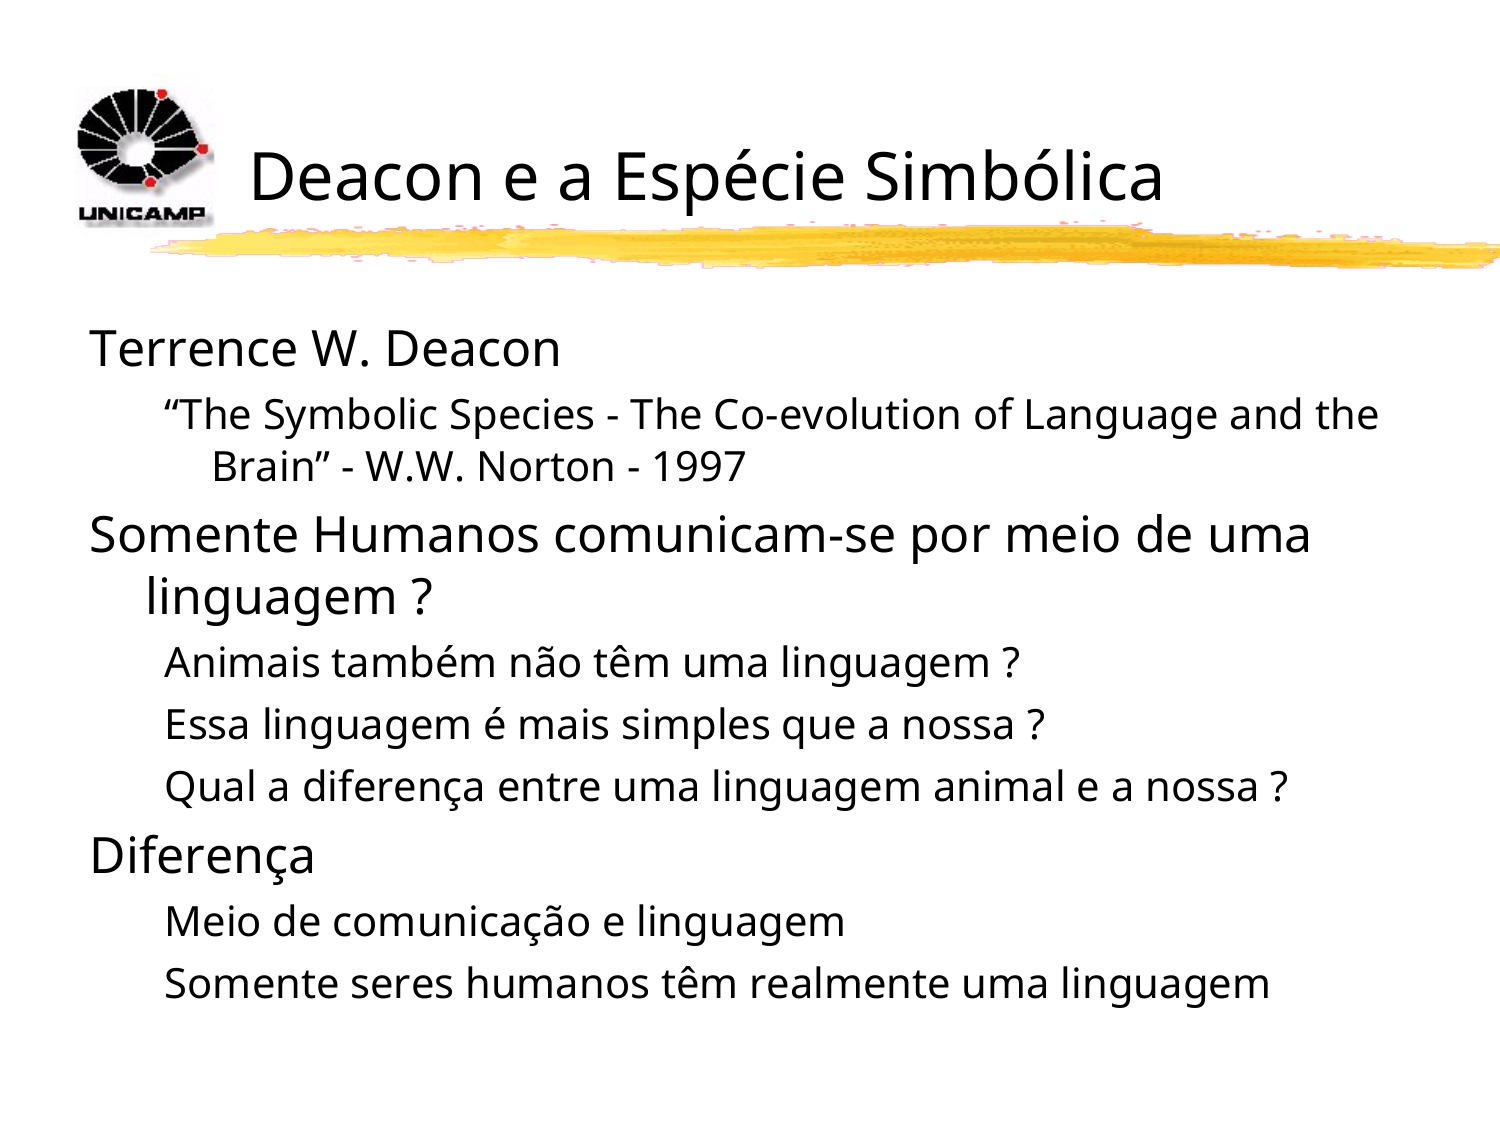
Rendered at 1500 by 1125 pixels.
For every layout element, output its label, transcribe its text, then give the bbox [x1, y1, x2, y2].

list Terrence W. Deacon “The Symbolic Species - The Co-evolution of Language and the Brain” - W.W. Norton - 1997 Somente Humanos comunicam-se por meio de uma linguagem ? Animais também não têm uma linguagem ? Essa linguagem é mais simples que a nossa ? Qual a diferença entre uma linguagem animal e a nossa ? Diferença Meio de comunicação e linguagem Somente seres humanos têm realmente uma linguagem [74, 309, 1417, 994]
picture [75, 74, 1500, 279]
title Deacon e a Espécie Simbólica [233, 37, 1434, 225]
